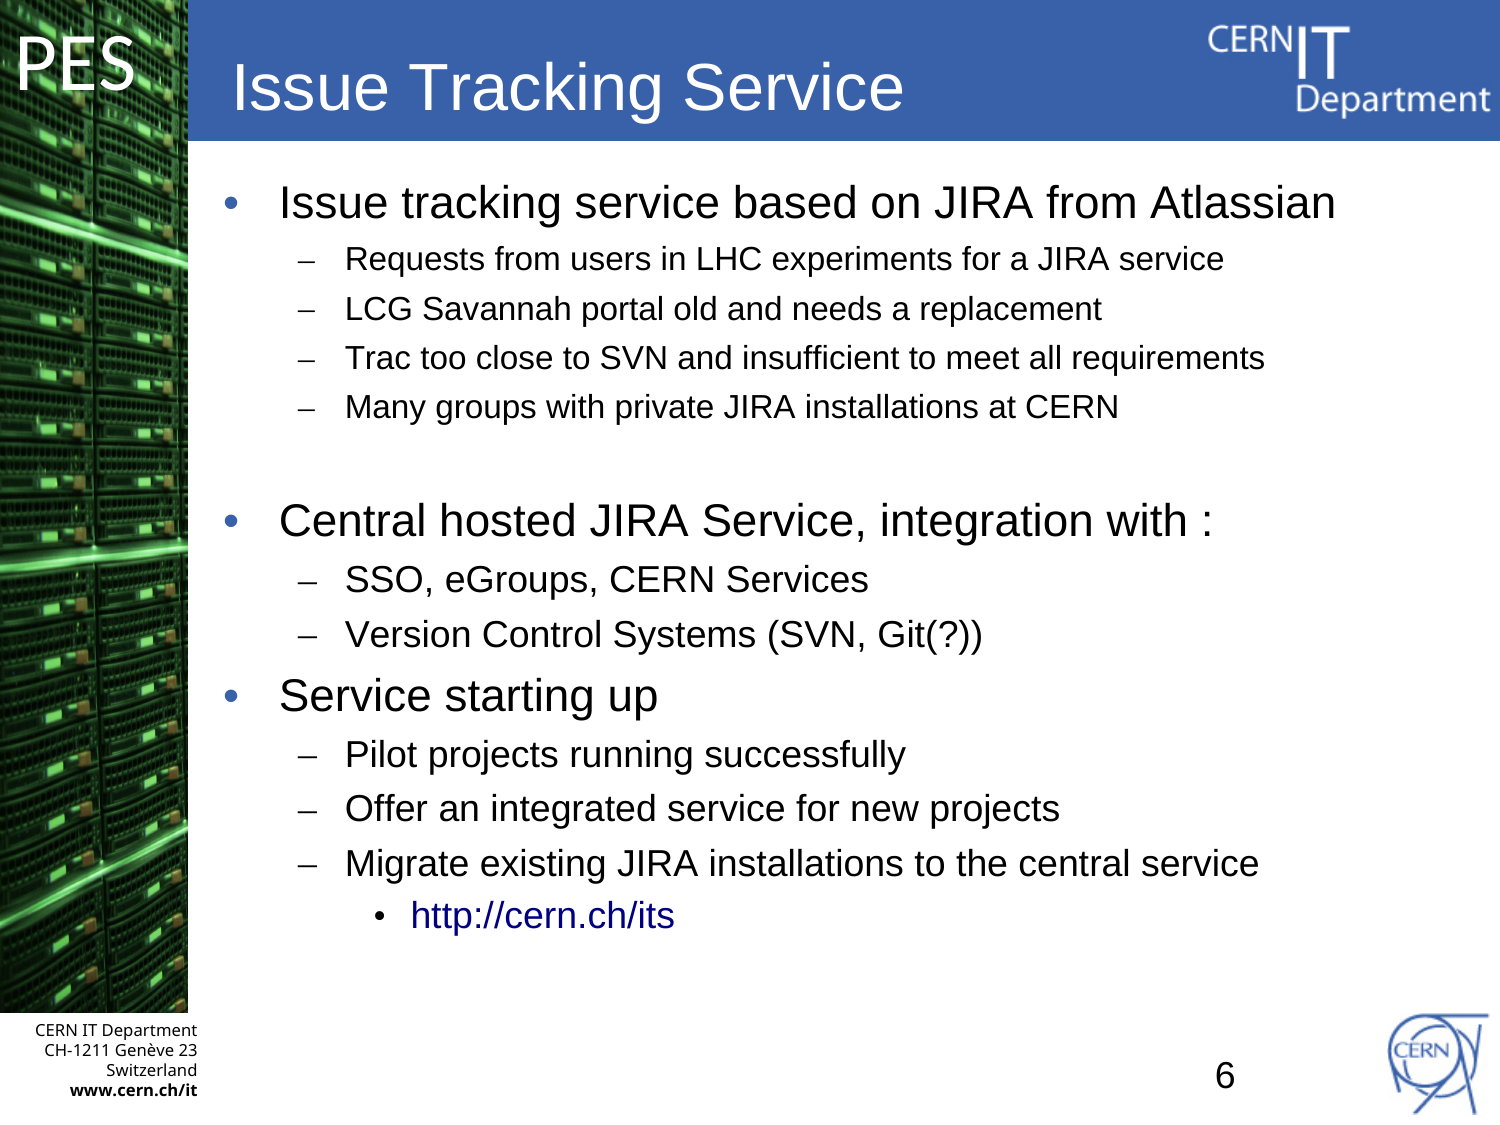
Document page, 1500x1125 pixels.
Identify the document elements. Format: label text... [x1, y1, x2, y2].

title Issue Tracking Service [212, 0, 1125, 169]
picture [1125, 0, 1500, 141]
list Issue tracking service based on JIRA from Atlassian Requests from users in LHC experiments for a JIRA service LCG Savannah portal old and needs a replacement Trac too close to SVN and insufficient to meet all requirements Many groups with private JIRA installations at CERN Central hosted JIRA Service, integration with : SSO, eGroups, CERN Services Version Control Systems (SVN, Git(?)) Service starting up Pilot projects running successfully Offer an integrated service for new projects Migrate existing JIRA installations to the central service http://cern.ch/its [208, 169, 1479, 932]
picture [0, 0, 212, 1013]
picture [1387, 1012, 1490, 1115]
